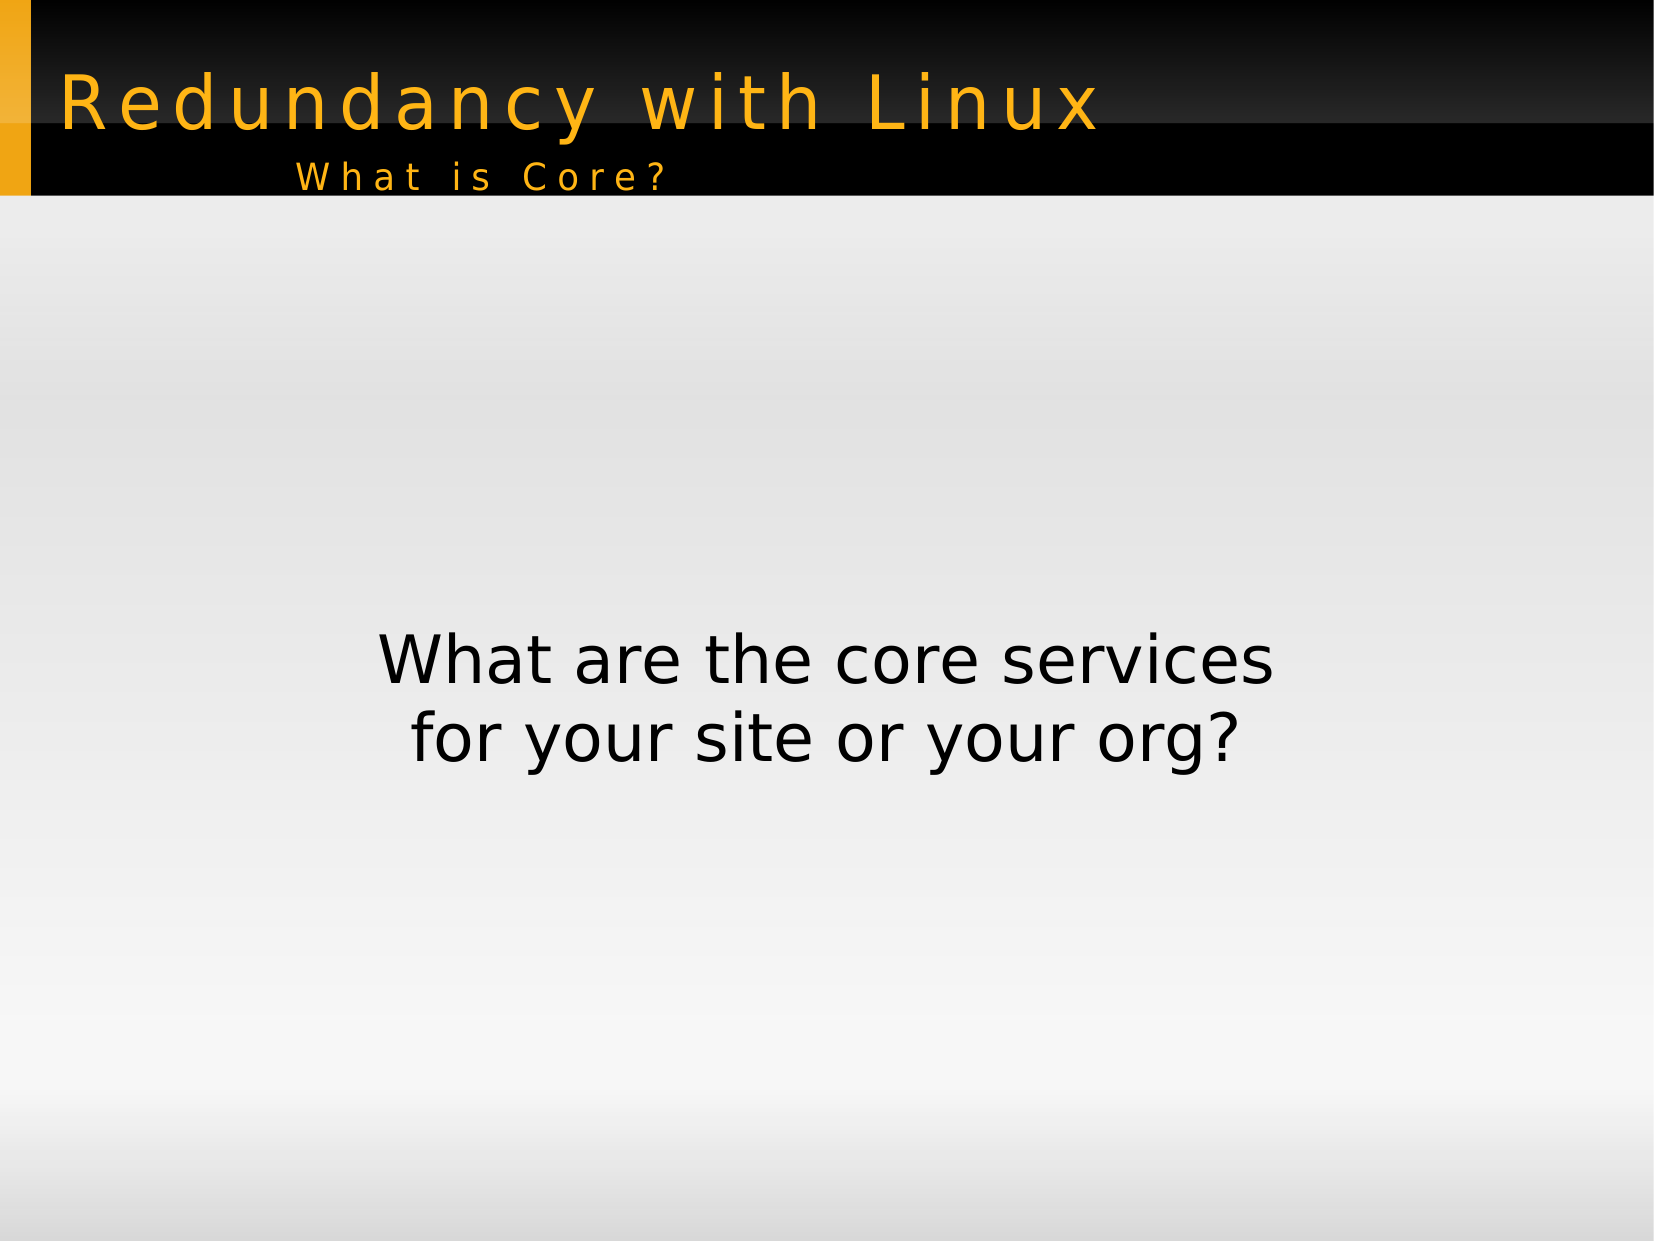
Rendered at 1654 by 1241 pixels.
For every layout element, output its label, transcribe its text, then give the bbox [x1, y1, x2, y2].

title What is Core? [295, 118, 1063, 237]
subtitle What are the core services for your site or your org? [82, 290, 1571, 1109]
title Redundancy with Linux [59, 29, 1270, 178]
picture [0, 0, 1654, 1241]
